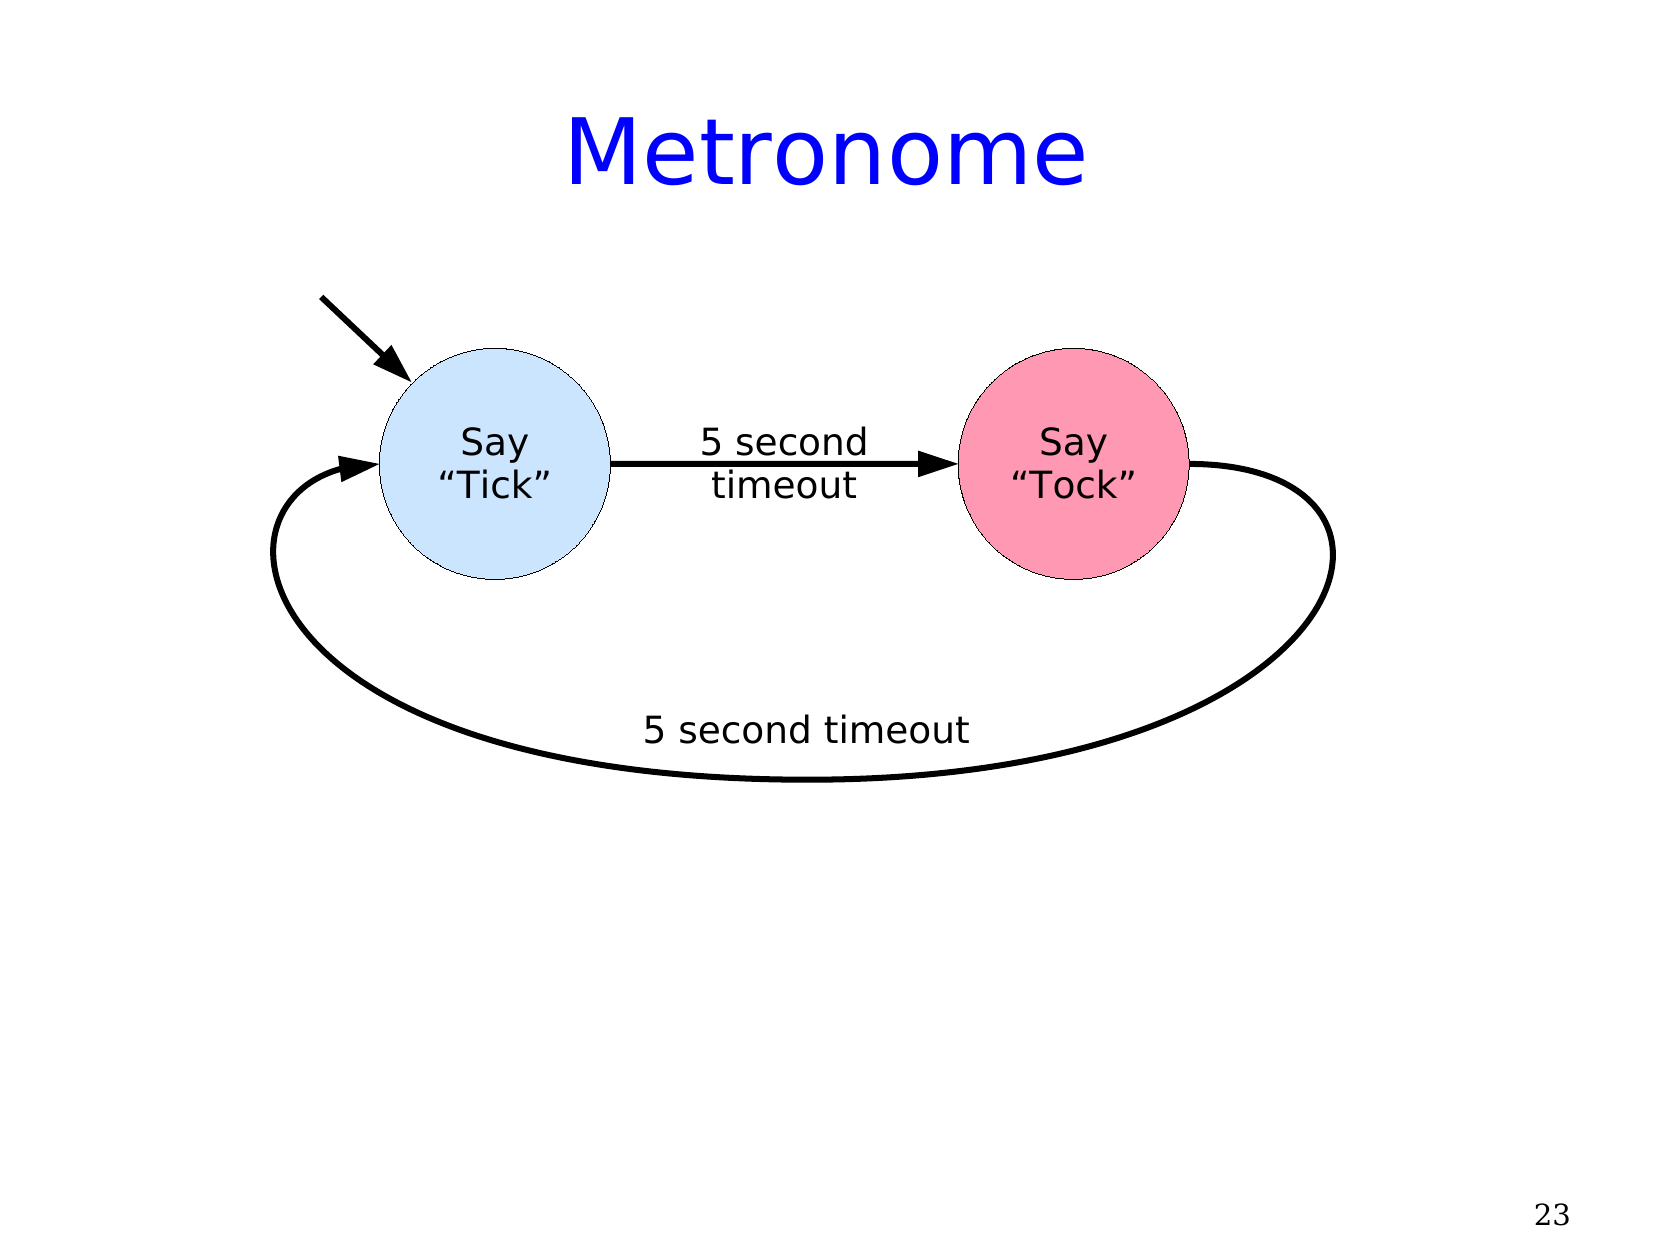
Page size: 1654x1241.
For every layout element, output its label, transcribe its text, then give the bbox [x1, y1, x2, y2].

title Metronome [82, 49, 1571, 257]
text_box Say “Tock” [958, 348, 1190, 580]
text_box Say “Tick” [379, 348, 611, 580]
